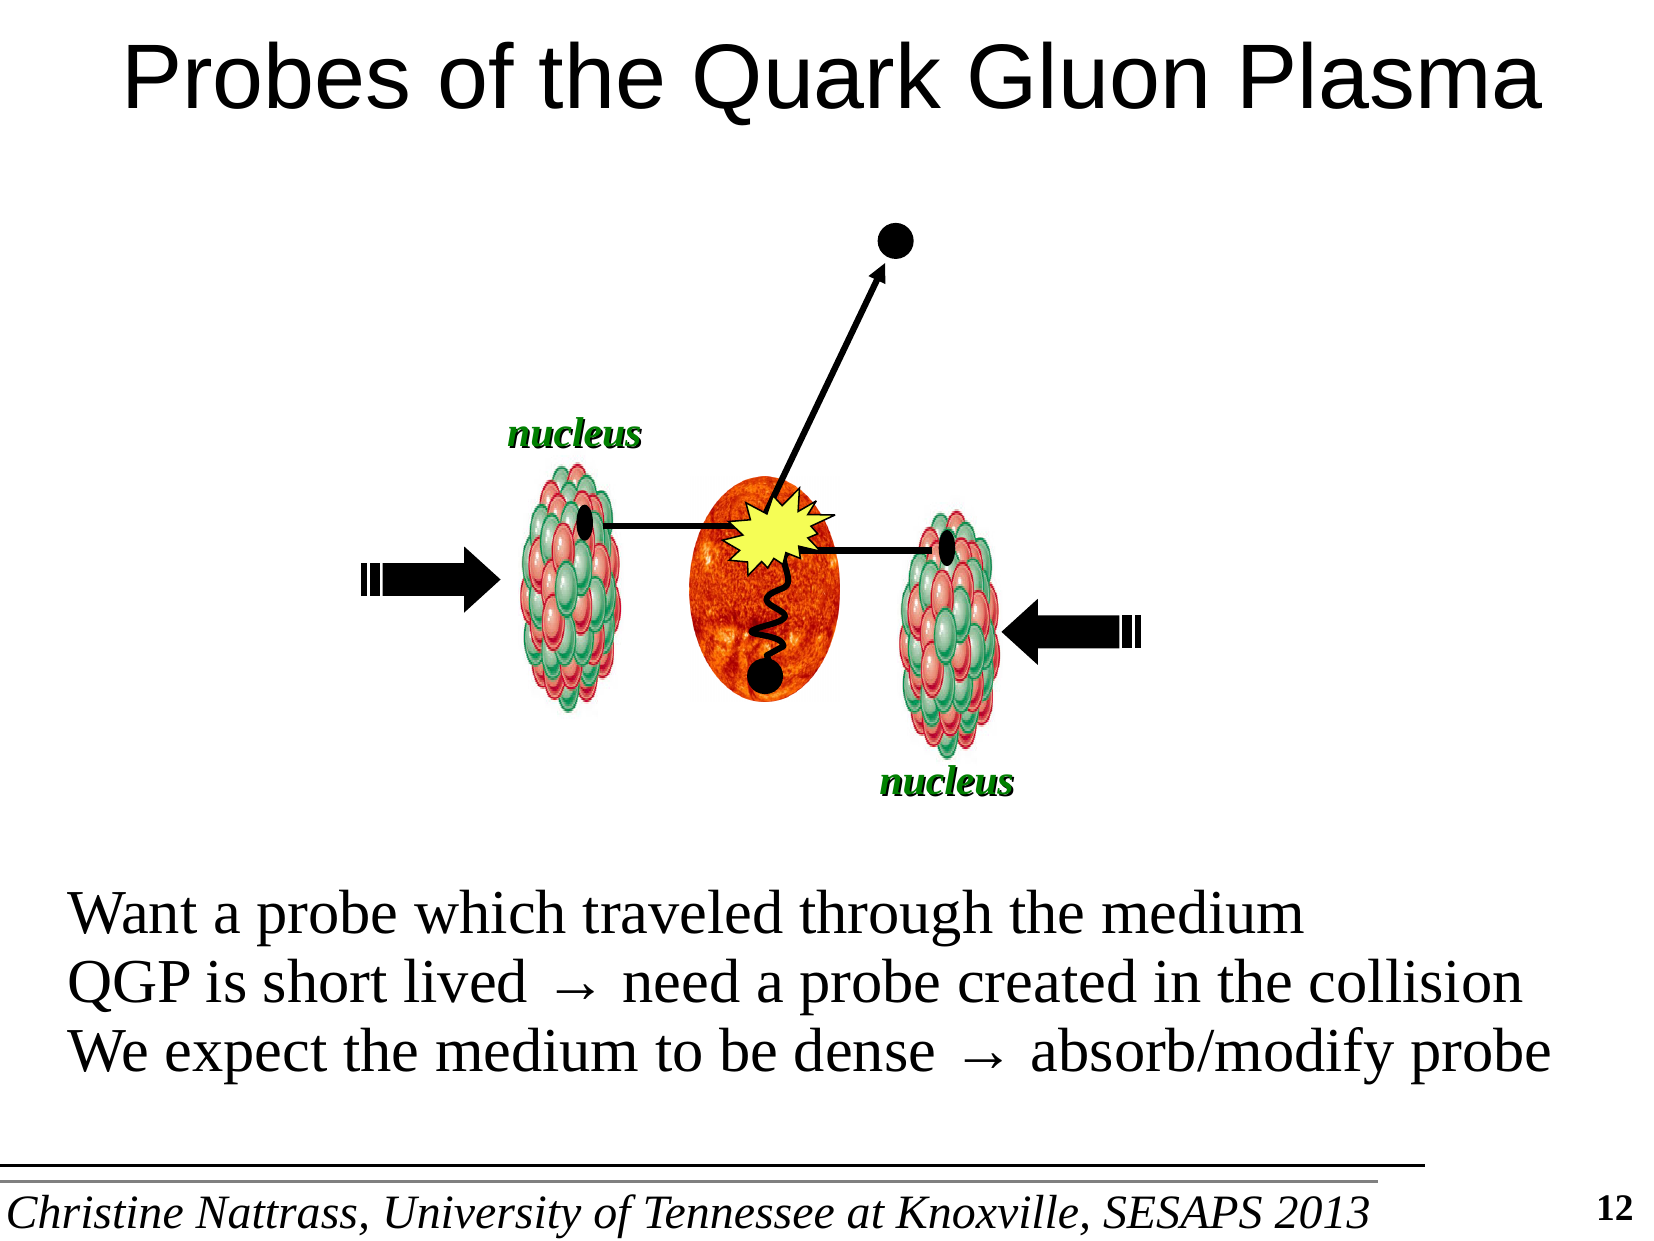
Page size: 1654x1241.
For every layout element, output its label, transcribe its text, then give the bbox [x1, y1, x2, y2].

text_box [577, 505, 593, 540]
picture [518, 464, 624, 719]
text_box nucleus [864, 749, 1029, 812]
text_box [370, 564, 379, 595]
text_box [383, 548, 500, 611]
text_box [722, 488, 836, 576]
picture [897, 495, 1003, 749]
text_box [362, 564, 366, 595]
picture [689, 529, 840, 702]
text_box [1002, 600, 1119, 664]
text_box [939, 530, 955, 566]
text_box [1123, 616, 1132, 647]
text_box [878, 223, 913, 259]
text_box [747, 658, 783, 694]
text_box nucleus [492, 401, 657, 464]
picture [777, 476, 840, 547]
text_box Want a probe which traveled through the medium QGP is short lived → need a probe created in the collision We expect the medium to be dense → absorb/modify probe [52, 869, 1628, 1093]
title Probes of the Quark Gluon Plasma [88, 7, 1577, 147]
picture [689, 476, 779, 523]
text_box [1136, 616, 1140, 647]
